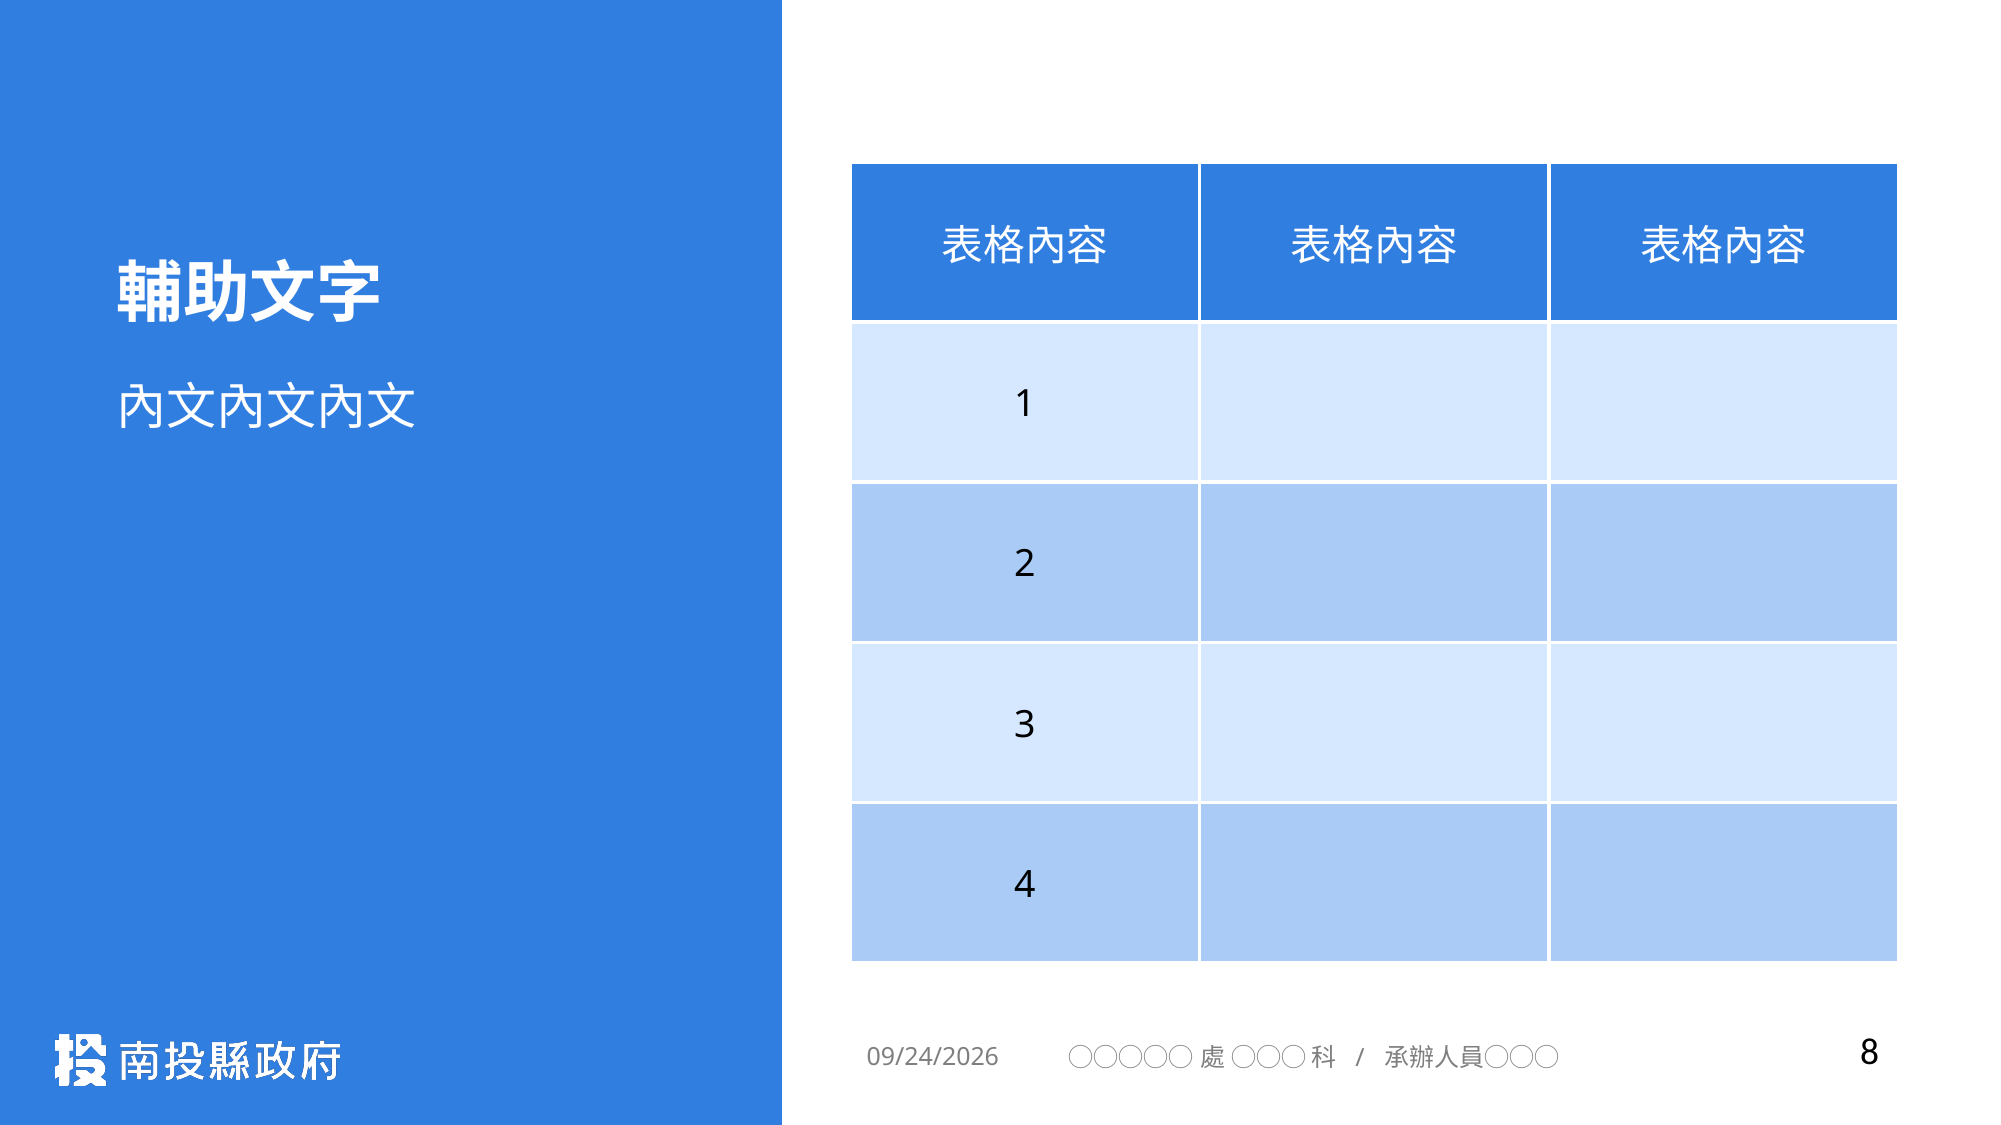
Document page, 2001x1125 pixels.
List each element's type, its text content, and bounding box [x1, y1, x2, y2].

table_header 表格內容 [1201, 164, 1547, 320]
table_cell [1551, 804, 1897, 961]
table_cell [1551, 644, 1897, 801]
table_header 表格內容 [852, 164, 1198, 320]
table_cell [1201, 644, 1547, 801]
table_cell 1 [852, 324, 1198, 480]
table_cell [1201, 324, 1547, 480]
table_cell [1551, 324, 1897, 480]
list 內文內文內文 [101, 337, 707, 963]
table_header 表格內容 [1551, 164, 1897, 320]
table_cell 3 [852, 644, 1198, 801]
table_cell [1201, 484, 1547, 641]
table_cell 4 [852, 804, 1198, 961]
table_cell [1201, 804, 1547, 961]
text_box ◯◯◯◯◯處 ◯◯◯ 科 / 承辦人員◯◯◯ [1053, 1025, 1807, 1086]
title 輔助文字 [101, 75, 707, 337]
text_box <編號> [1845, 1025, 1945, 1086]
table_cell 2 [852, 484, 1198, 641]
picture [55, 1034, 340, 1086]
table_cell [1551, 484, 1897, 641]
text_box 07/29/2024 [850, 1025, 1016, 1086]
